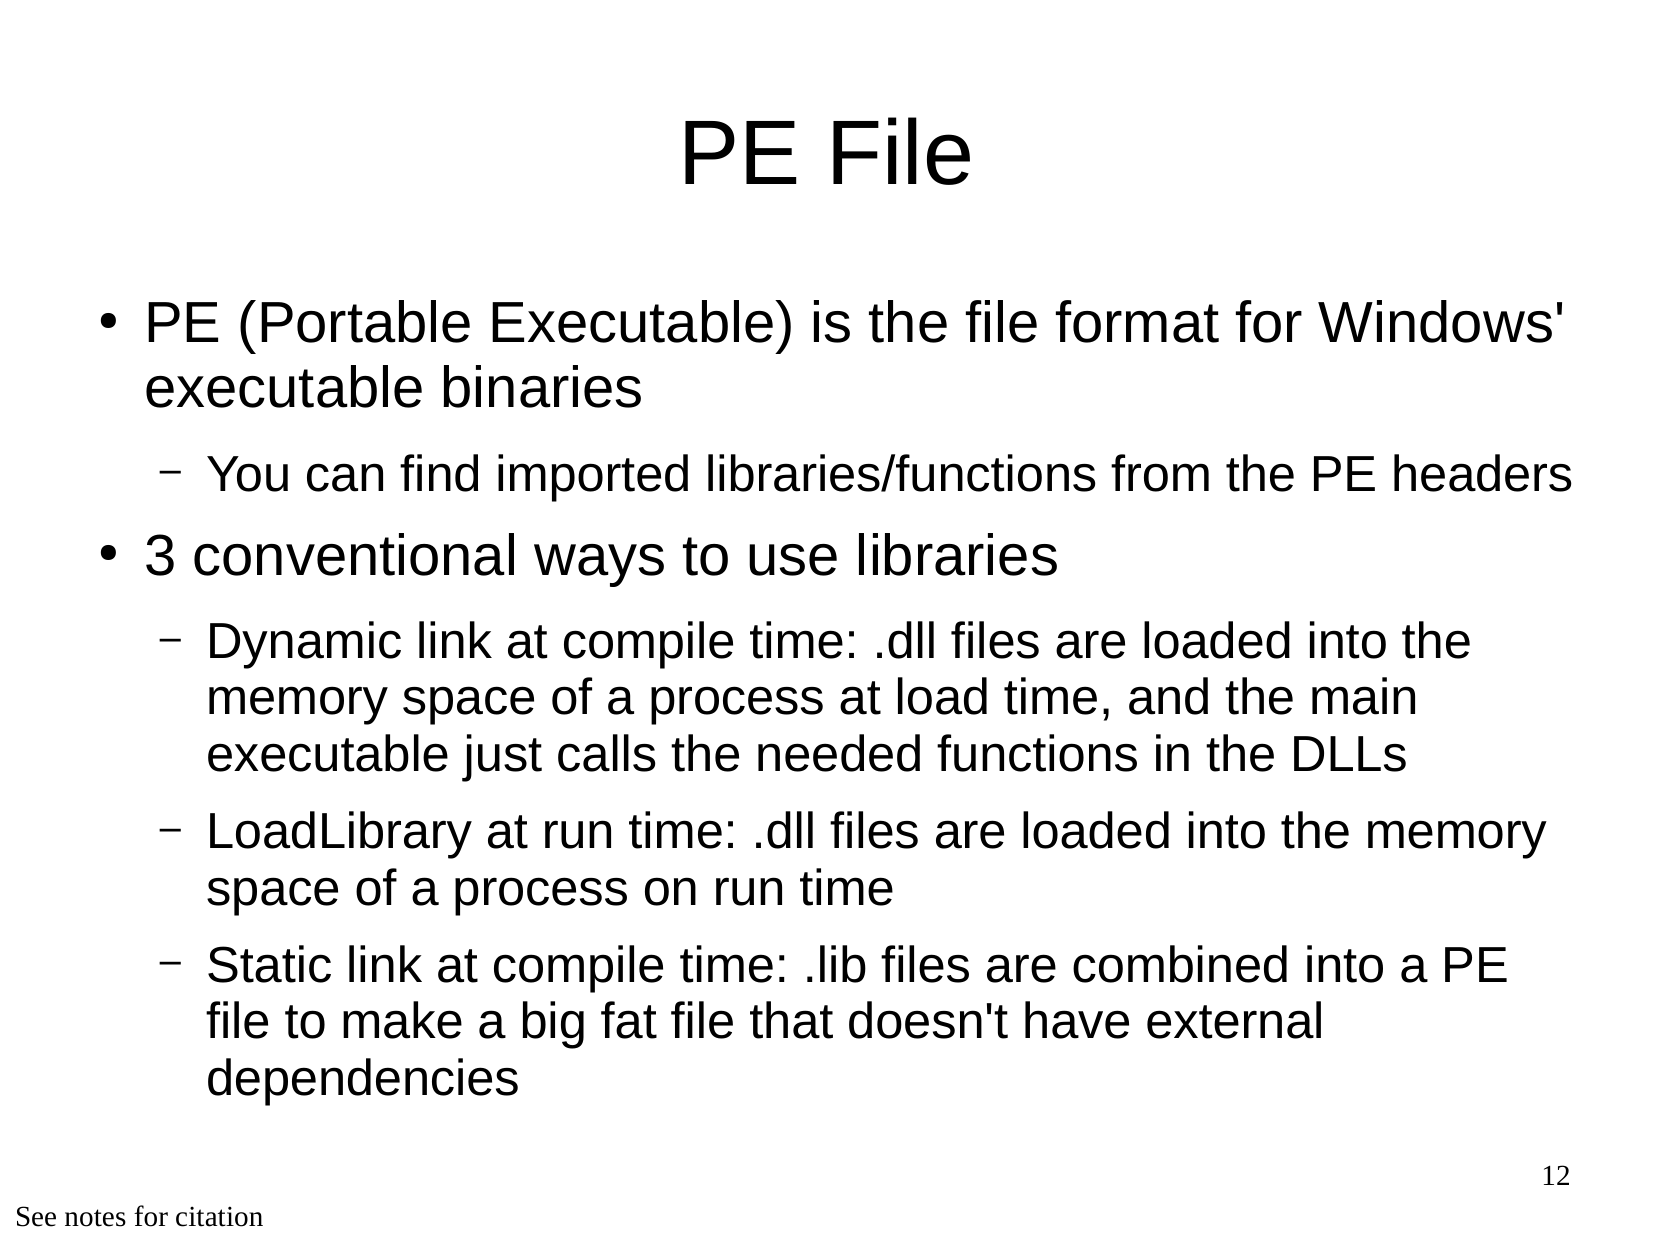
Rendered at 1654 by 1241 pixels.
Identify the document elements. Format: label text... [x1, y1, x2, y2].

list PE (Portable Executable) is the file format for Windows' executable binaries You can find imported libraries/functions from the PE headers 3 conventional ways to use libraries Dynamic link at compile time: .dll files are loaded into the memory space of a process at load time, and the main executable just calls the needed functions in the DLLs LoadLibrary at run time: .dll files are loaded into the memory space of a process on run time Static link at compile time: .lib files are combined into a PE file to make a big fat file that doesn't have external dependencies [82, 290, 1576, 1126]
title PE File [82, 49, 1571, 257]
